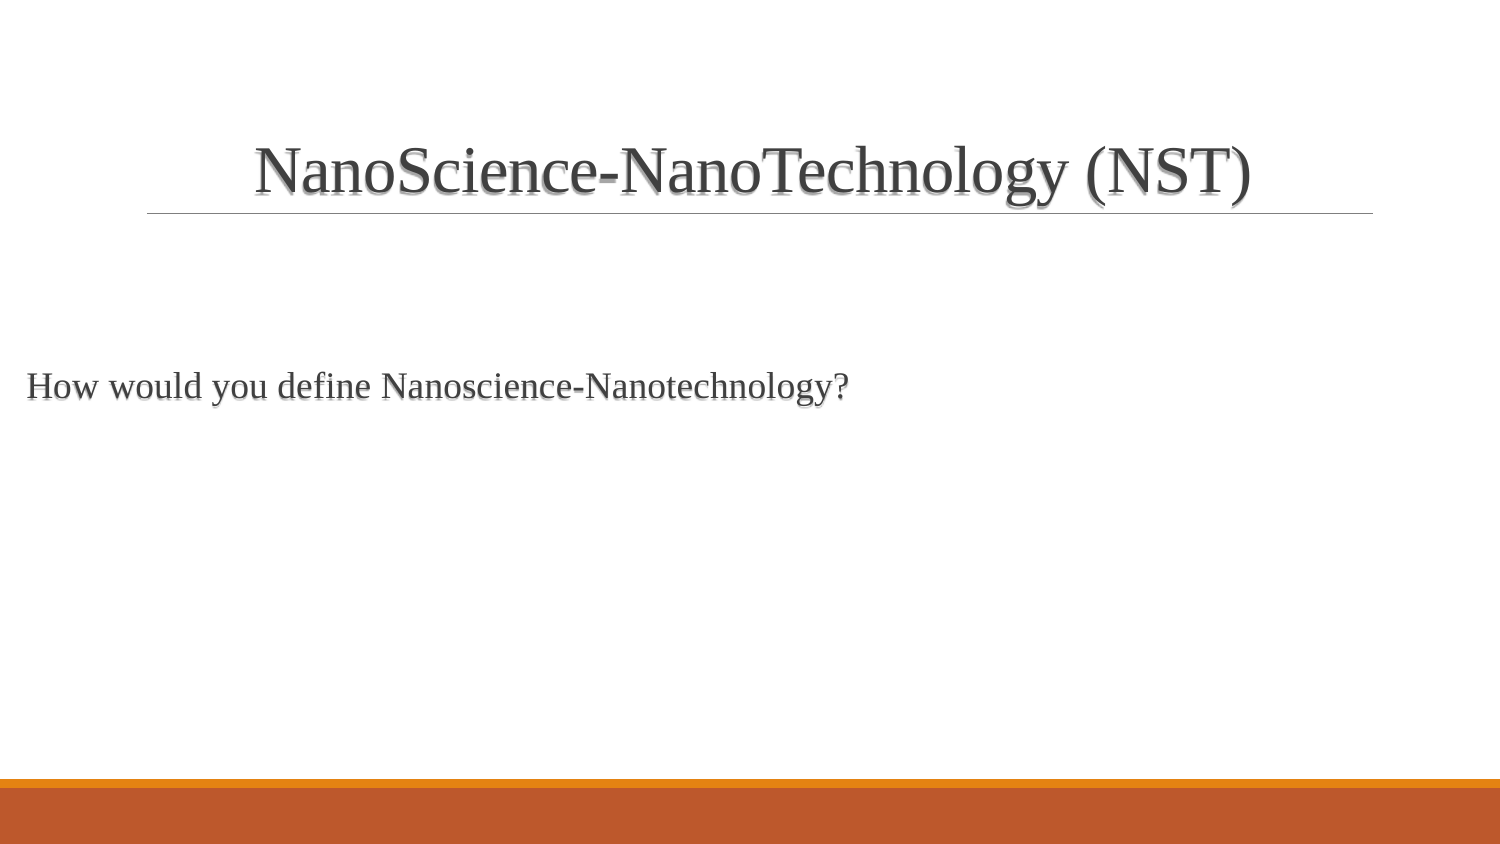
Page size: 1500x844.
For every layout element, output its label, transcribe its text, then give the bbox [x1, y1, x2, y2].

title NanoScience-NanoTechnology (NST) [134, 35, 1373, 214]
list How would you define Nanoscience-Nanotechnology? [26, 294, 1474, 522]
